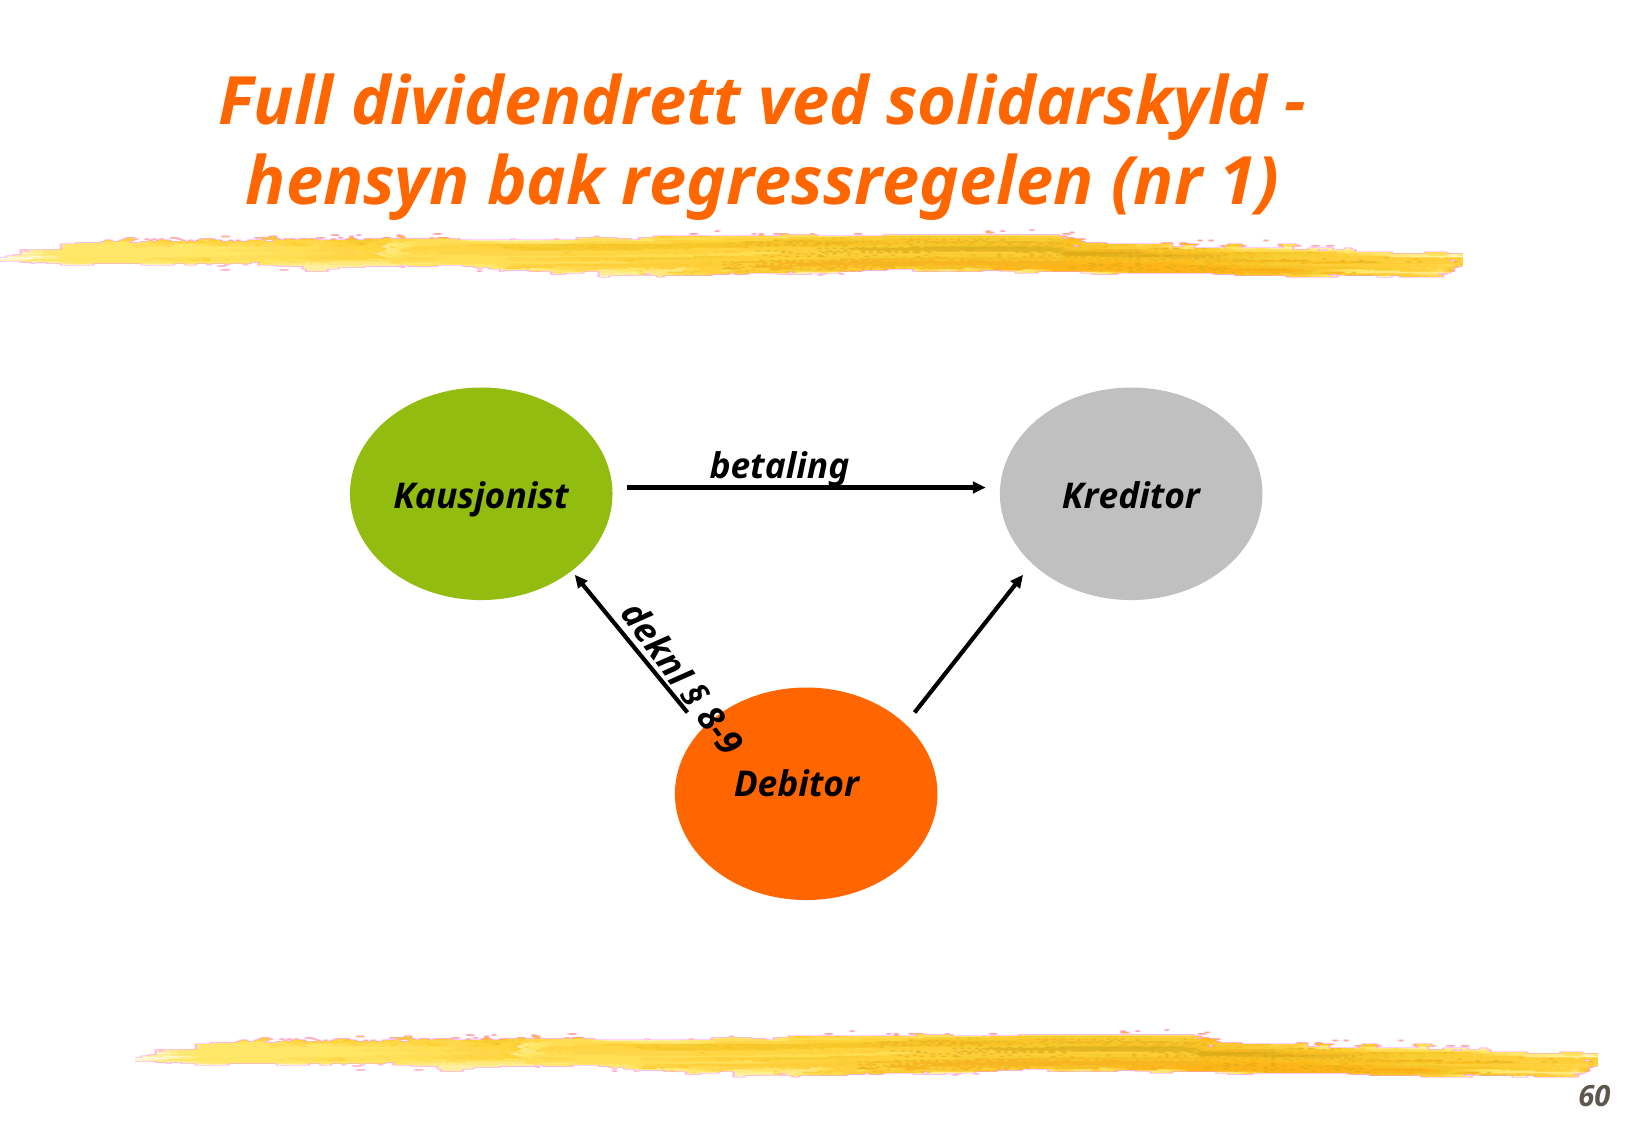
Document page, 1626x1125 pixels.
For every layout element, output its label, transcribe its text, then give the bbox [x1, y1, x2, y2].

text_box [999, 387, 1263, 601]
list [0, 309, 1454, 1001]
text_box betaling [695, 436, 864, 493]
text_box [674, 687, 938, 901]
text_box Kreditor [1047, 466, 1215, 523]
text_box deknl § 8-9 [599, 577, 768, 779]
text_box [349, 387, 613, 601]
text_box Kausjonist [379, 466, 583, 523]
title Full dividendrett ved solidarskyld - hensyn bak regressregelen (nr 1) [72, 37, 1454, 225]
text_box Debitor [719, 753, 874, 811]
picture [135, 1024, 1598, 1088]
picture [0, 224, 1463, 288]
text_box <number> [1516, 1050, 1626, 1125]
